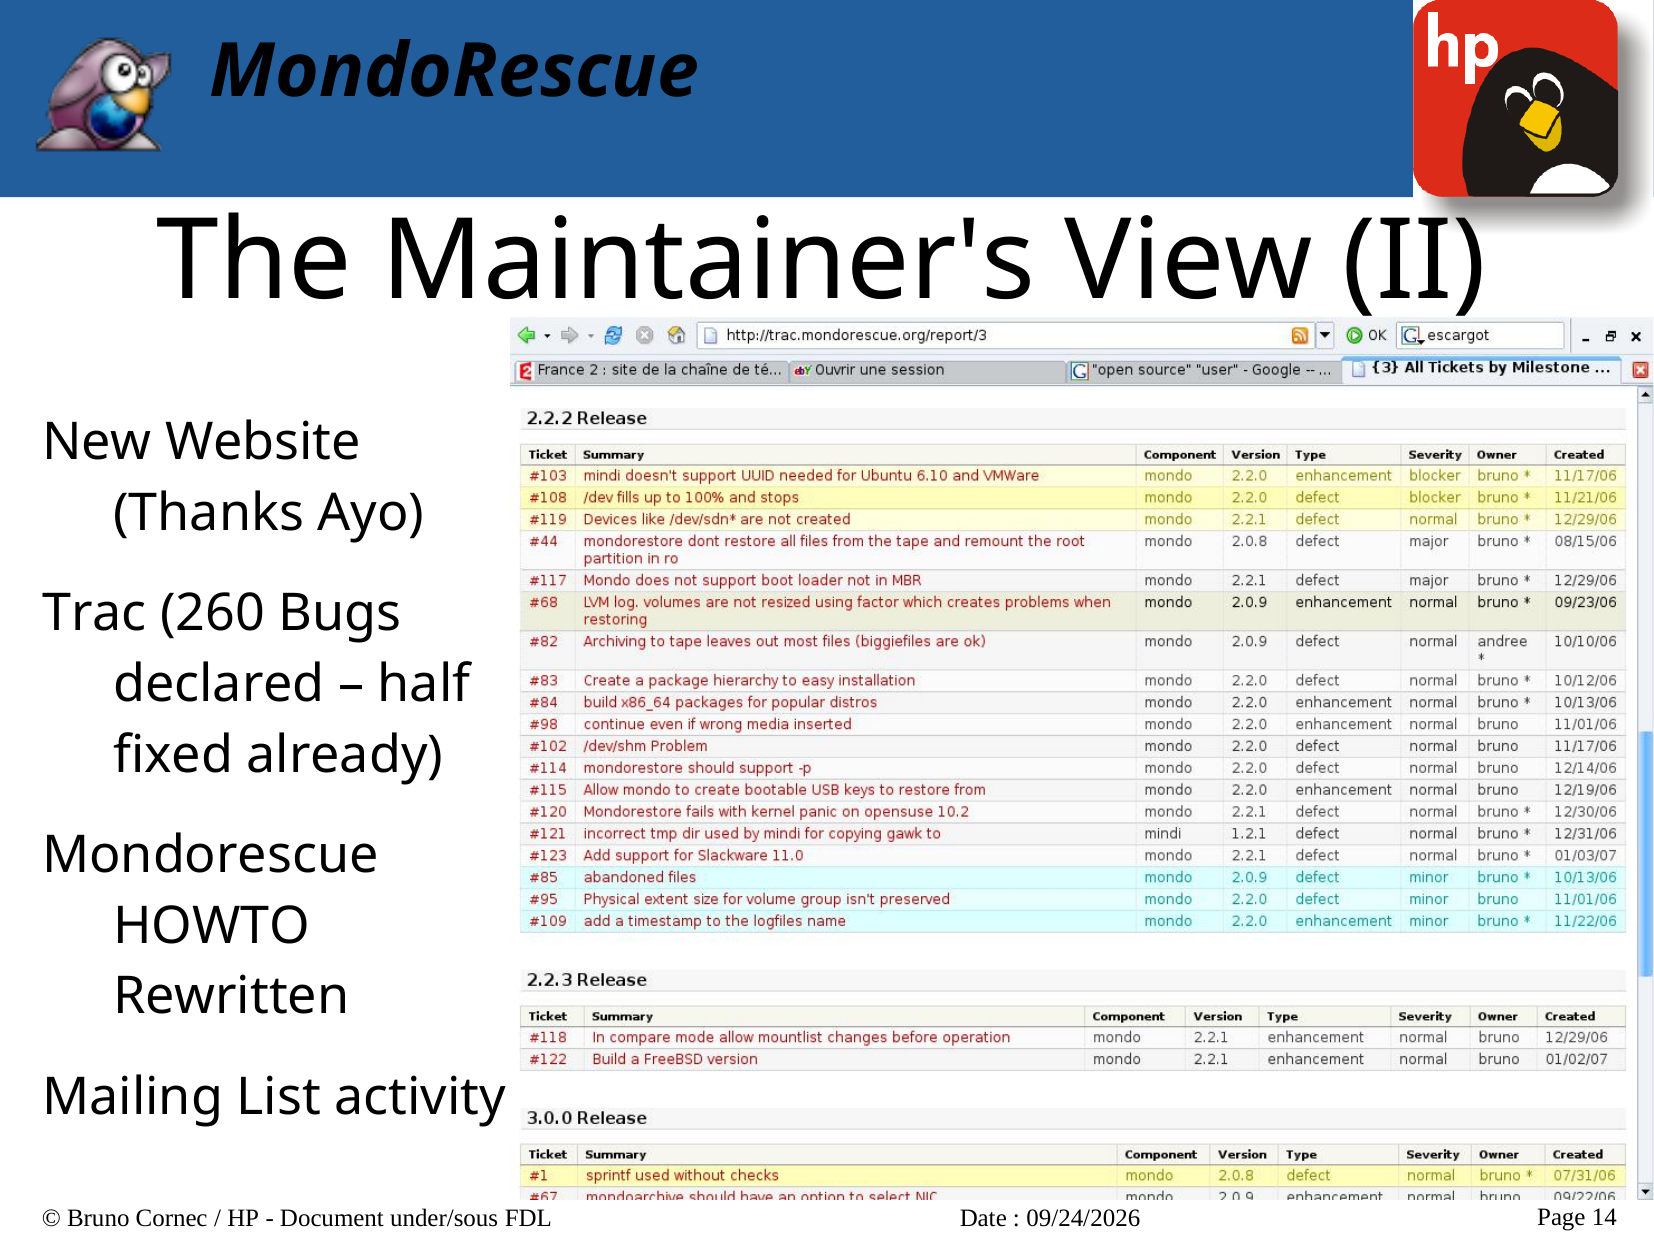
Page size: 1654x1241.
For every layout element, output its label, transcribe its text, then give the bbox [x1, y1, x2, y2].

list New Website (Thanks Ayo) Trac (260 Bugs declared – half fixed already) Mondorescue HOWTO Rewritten Mailing List activity [30, 404, 547, 1241]
picture [510, 316, 1654, 1200]
picture [1413, 0, 1654, 235]
picture [0, 0, 211, 199]
text_box The Maintainer's View (II) [156, 178, 1521, 318]
